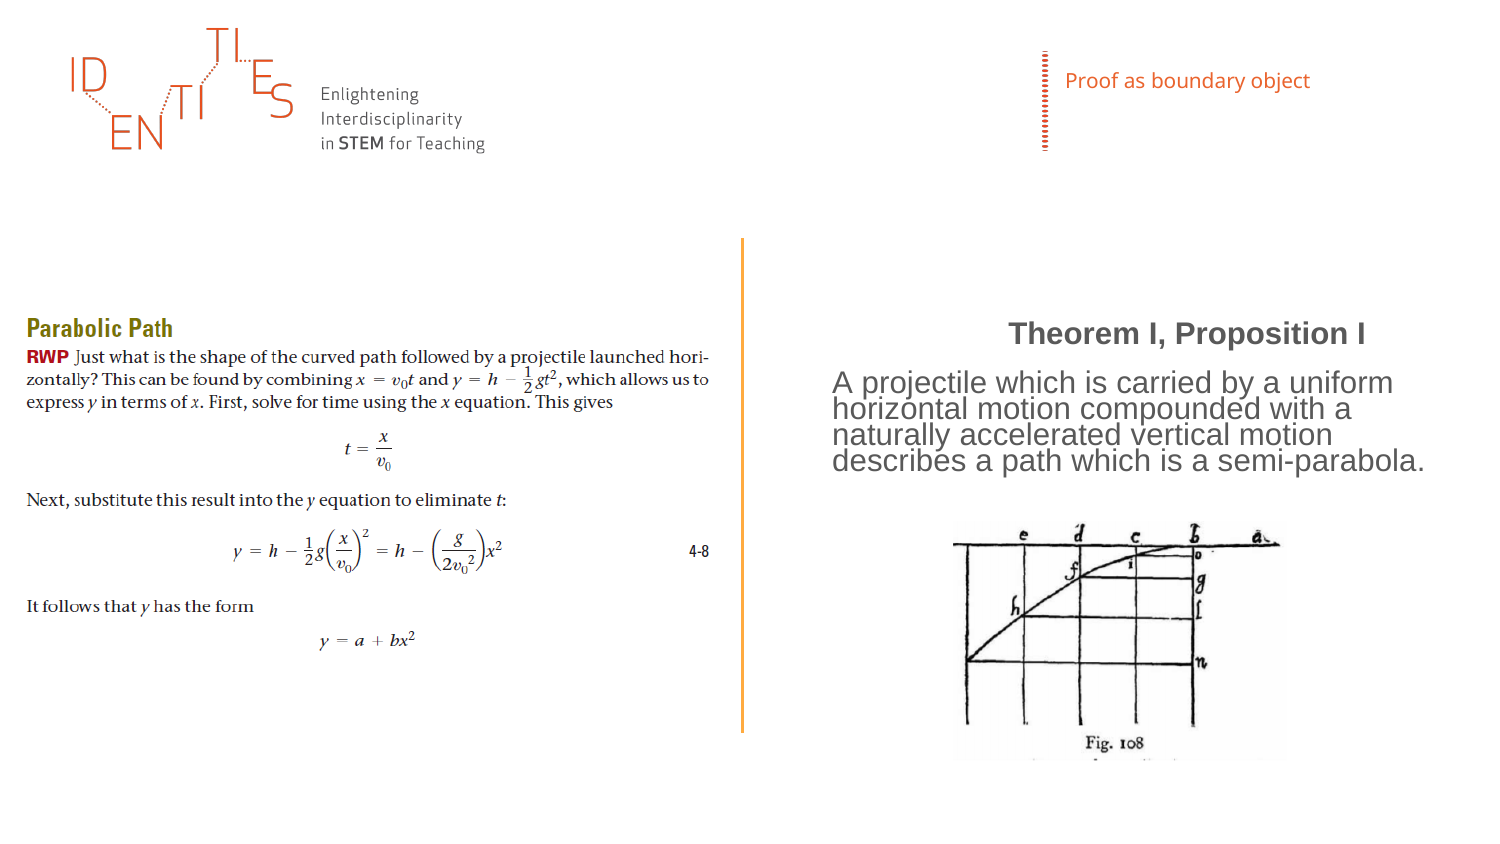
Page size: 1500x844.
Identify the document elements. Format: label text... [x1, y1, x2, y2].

text_box Proof as boundary object [1050, 60, 1472, 121]
picture [1042, 51, 1051, 151]
picture [71, 24, 485, 157]
picture [905, 488, 1310, 789]
picture [1, 305, 740, 680]
list Theorem I, Proposition I A projectile which is carried by a uniform horizontal motion compounded with a naturally accelerated vertical motion describes a path which is a semi-parabola. [832, 317, 1457, 552]
